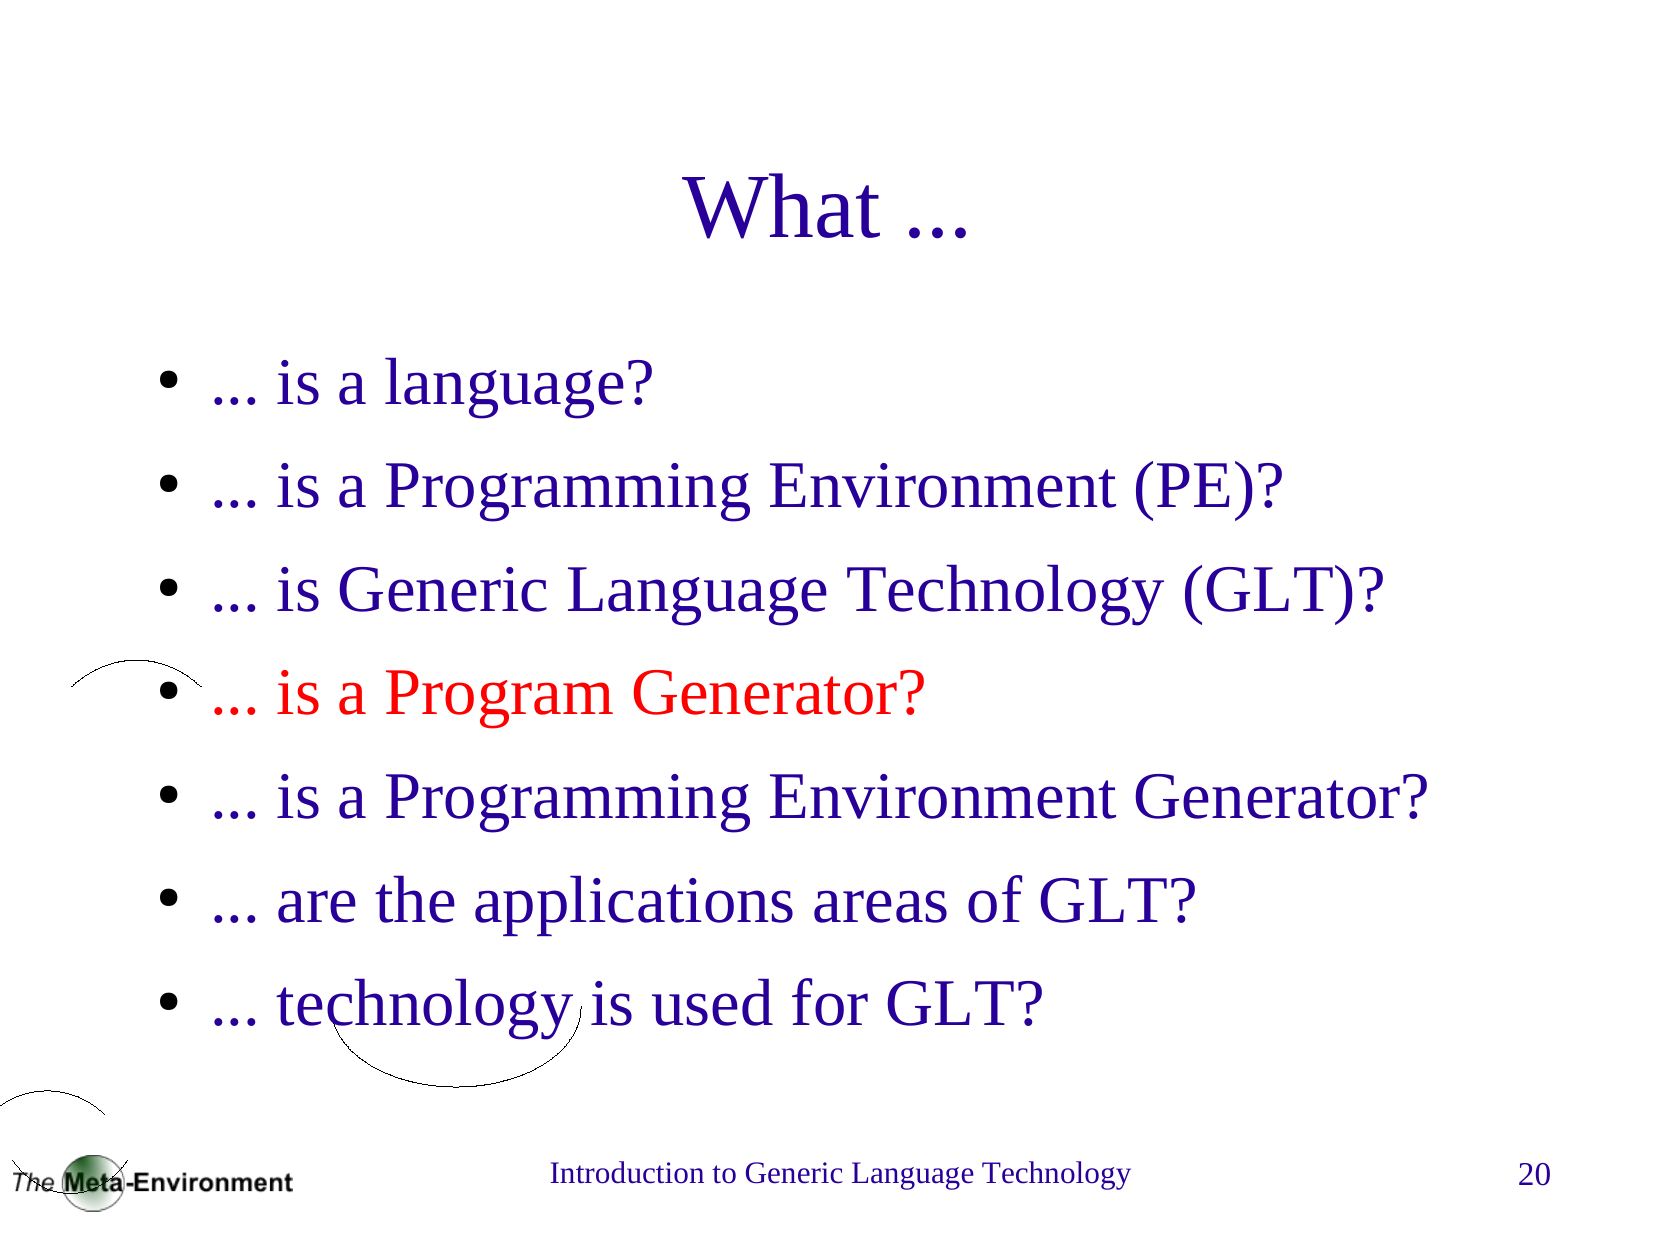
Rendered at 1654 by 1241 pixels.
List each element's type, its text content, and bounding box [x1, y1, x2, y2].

list ... is a language? ... is a Programming Environment (PE)? ... is Generic Language Technology (GLT)? ... is a Program Generator? ... is a Programming Environment Generator? ... are the applications areas of GLT? ... technology is used for GLT? [121, 344, 1534, 1127]
picture [13, 1155, 293, 1212]
title What ... [121, 102, 1534, 311]
